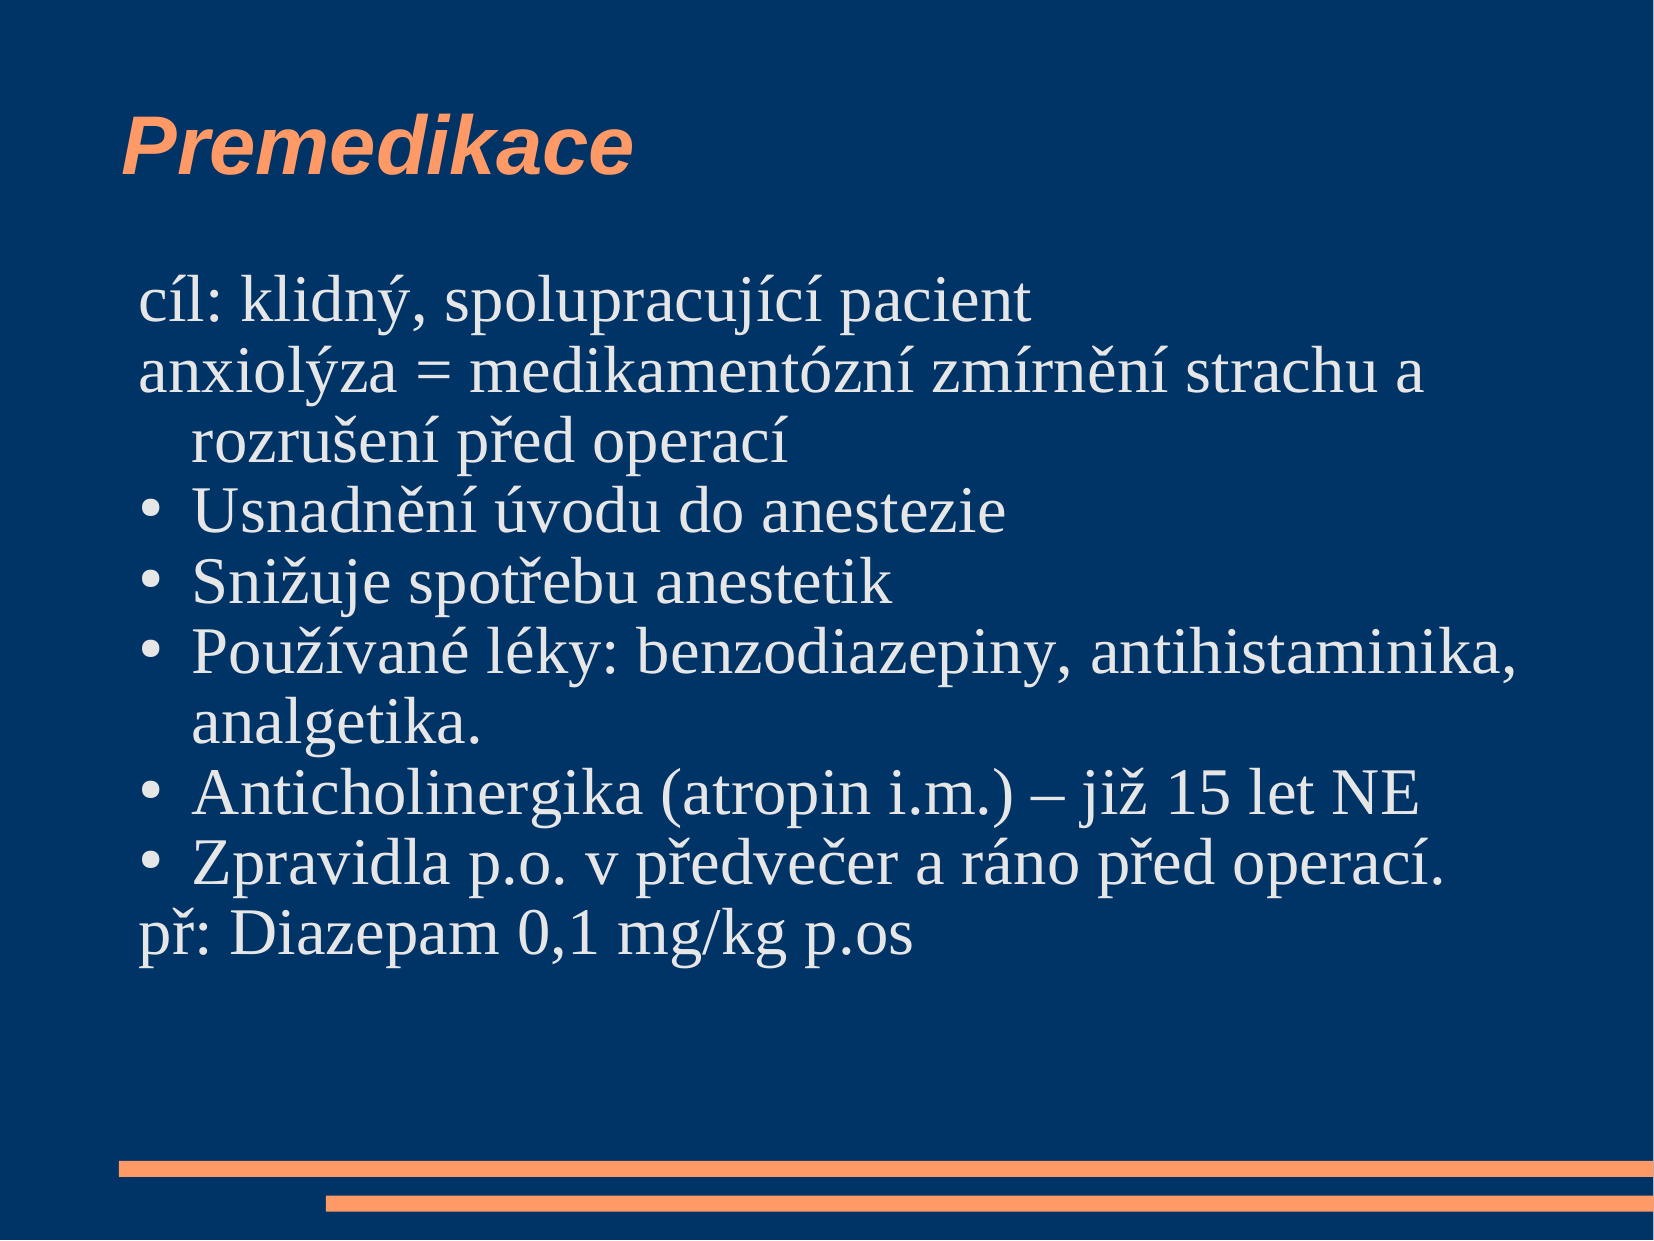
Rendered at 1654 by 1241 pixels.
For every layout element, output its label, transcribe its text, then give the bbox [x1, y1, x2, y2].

title Premedikace [121, 46, 1534, 254]
list cíl: klidný, spolupracující pacient anxiolýza = medikamentózní zmírnění strachu a rozrušení před operací Usnadnění úvodu do anestezie Snižuje spotřebu anestetik Používané léky: benzodiazepiny, antihistaminika, analgetika. Anticholinergika (atropin i.m.) – již 15 let NE Zpravidla p.o. v předvečer a ráno před operací. př: Diazepam 0,1 mg/kg p.os [121, 265, 1561, 1122]
